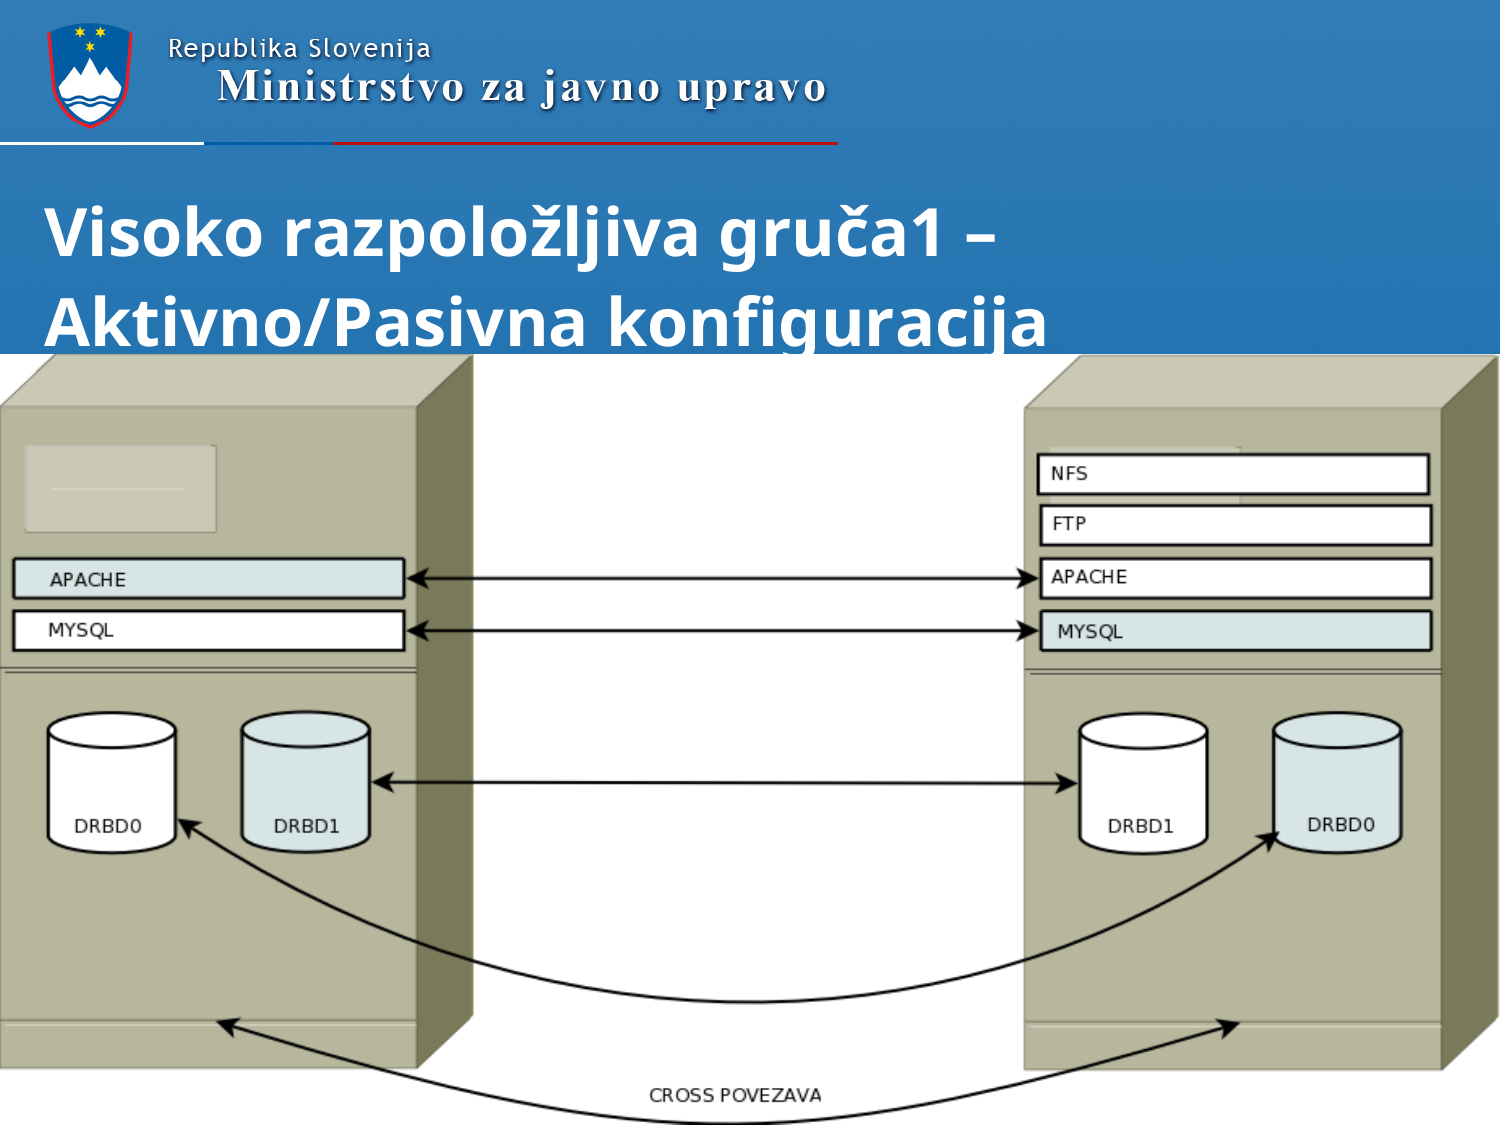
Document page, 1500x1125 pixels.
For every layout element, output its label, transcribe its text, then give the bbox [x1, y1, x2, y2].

picture [0, 0, 1500, 1125]
title Visoko razpoložljiva gruča1 – Aktivno/Pasivna konfiguracija [29, 177, 1453, 343]
